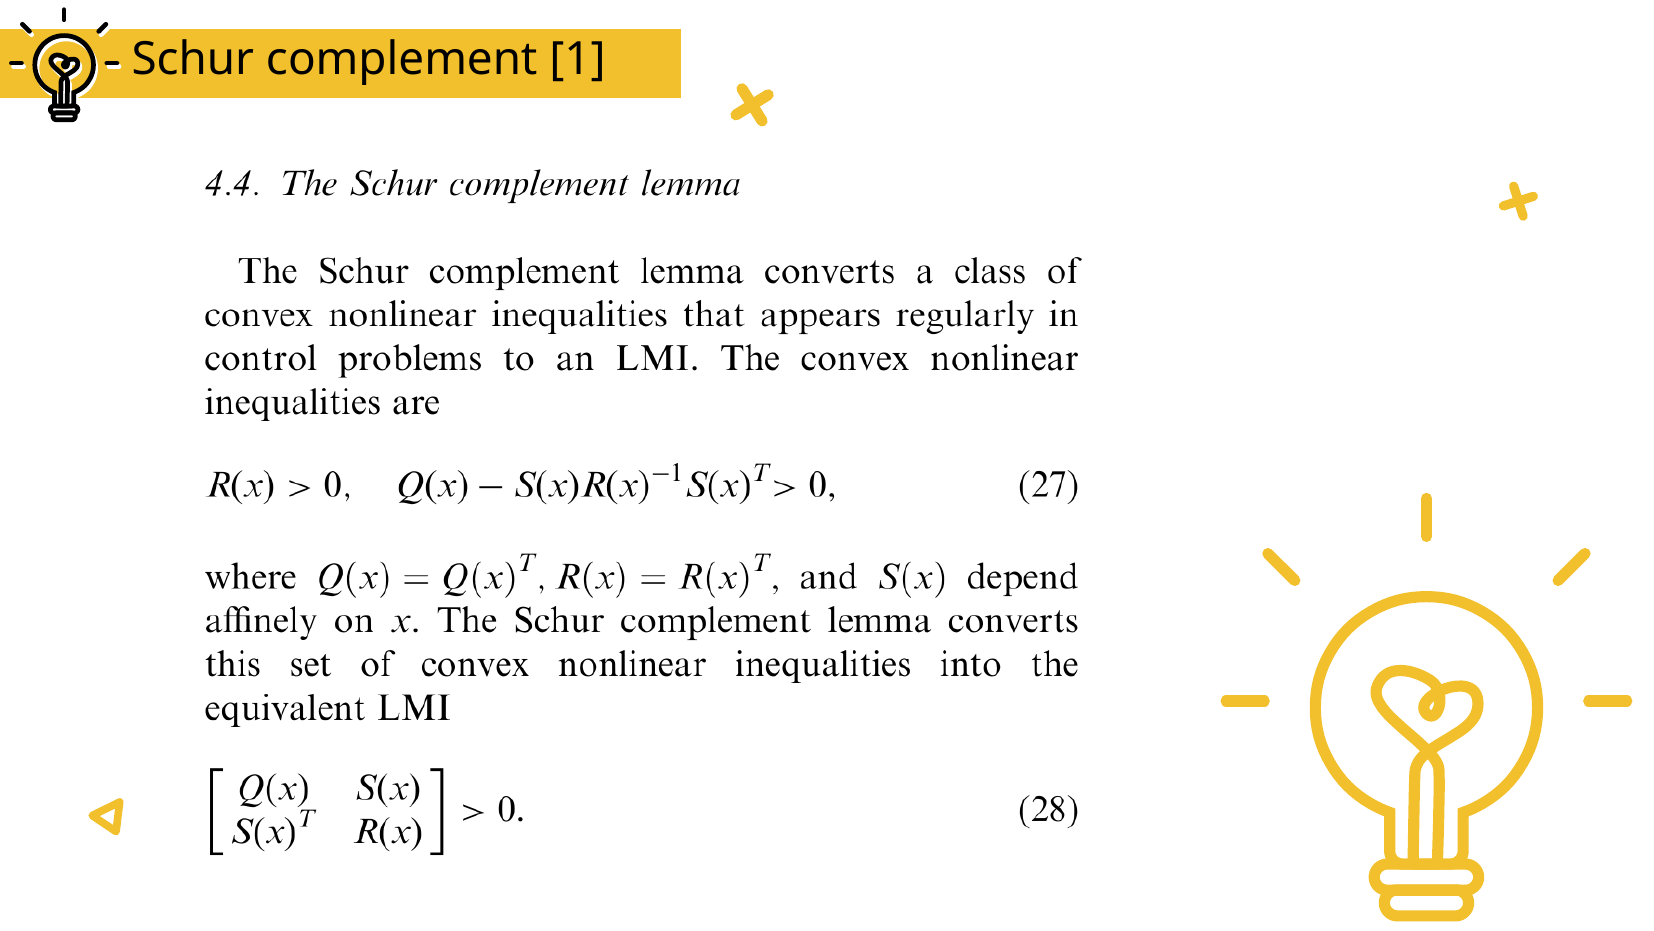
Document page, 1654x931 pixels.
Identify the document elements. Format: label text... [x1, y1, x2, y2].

picture [165, 153, 1100, 866]
title Schur complement [1] [131, 0, 713, 119]
